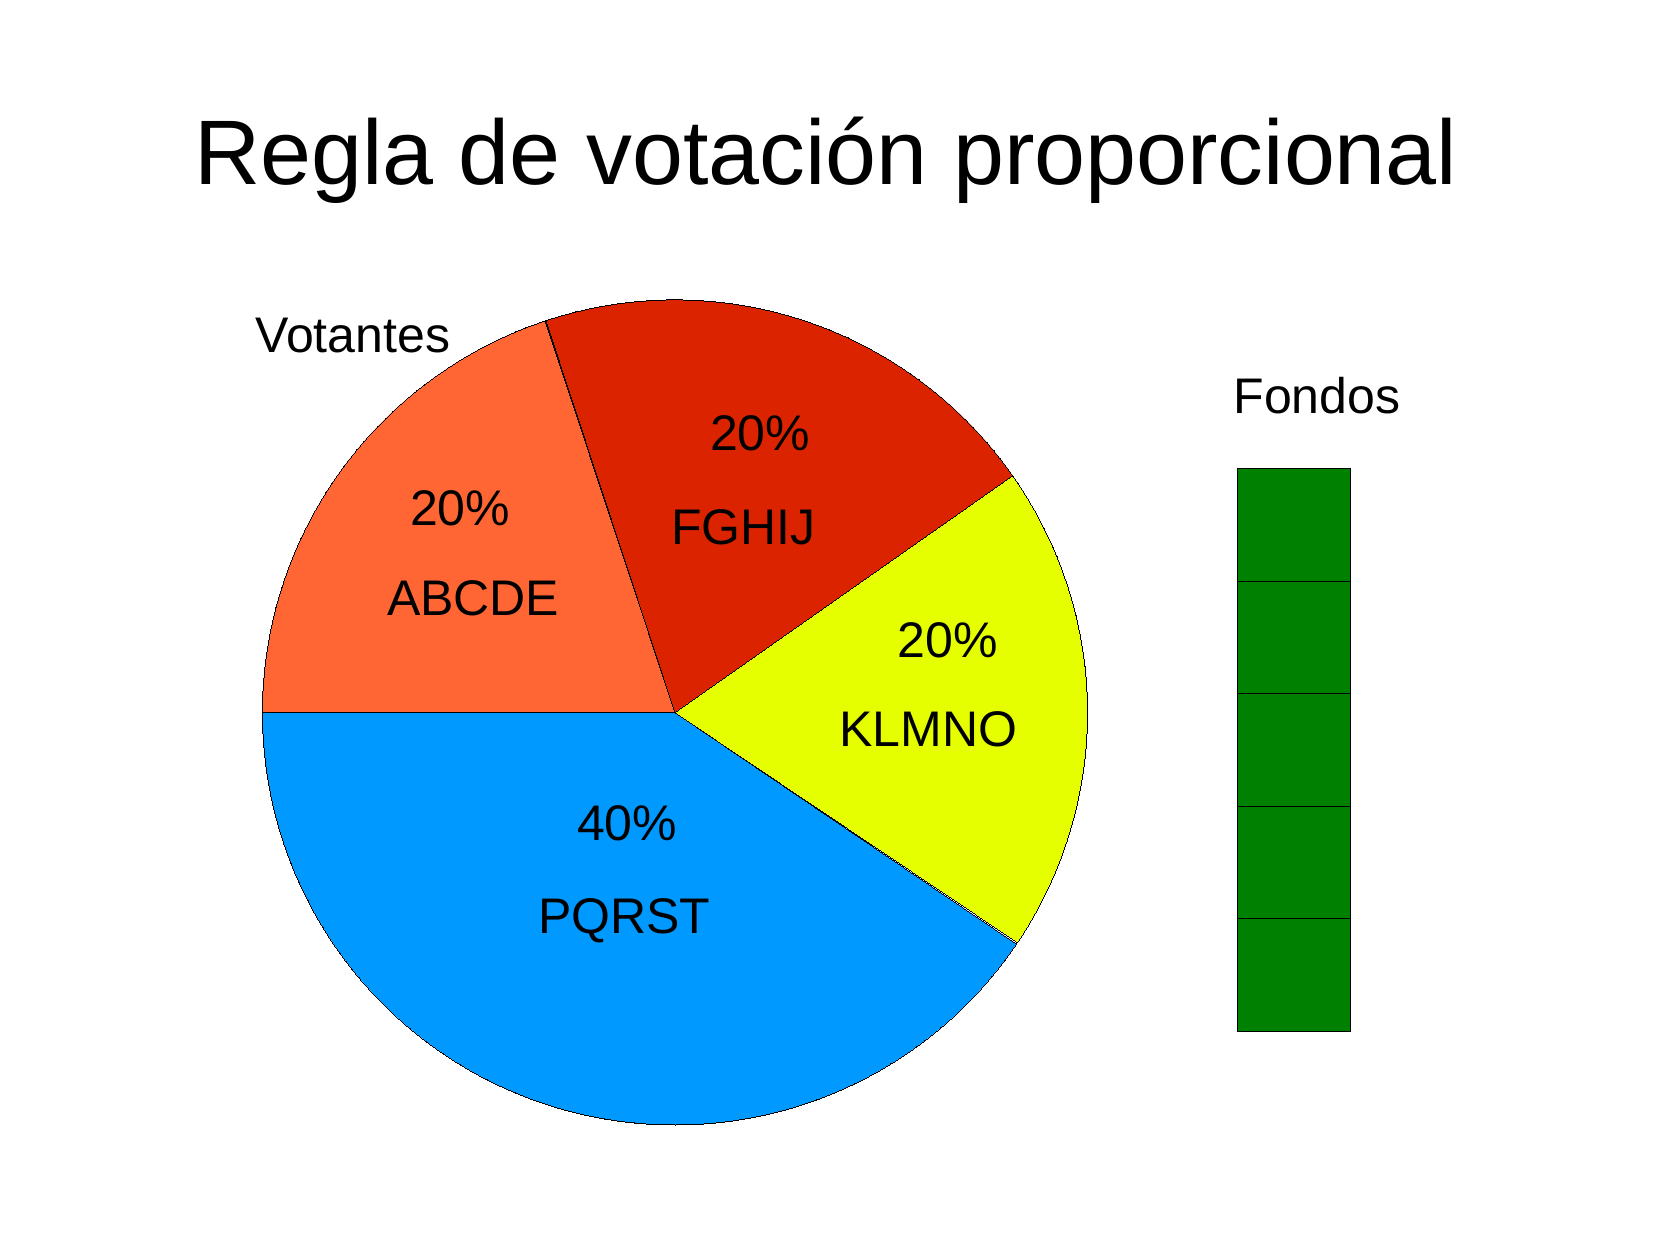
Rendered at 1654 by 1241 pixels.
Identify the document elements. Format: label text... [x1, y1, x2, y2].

text_box [262, 299, 1088, 1126]
text_box Fondos [1219, 360, 1416, 432]
text_box Votantes [241, 300, 466, 371]
text_box FGHIJ [656, 491, 831, 563]
text_box [1237, 468, 1351, 1032]
text_box PQRST [523, 881, 726, 952]
text_box 20% [695, 398, 826, 469]
text_box 20% [395, 473, 526, 544]
text_box 20% [882, 604, 1013, 676]
title Regla de votación proporcional [82, 49, 1571, 257]
text_box 40% [562, 787, 693, 859]
text_box ABCDE [372, 562, 575, 634]
text_box KLMNO [825, 693, 1033, 765]
